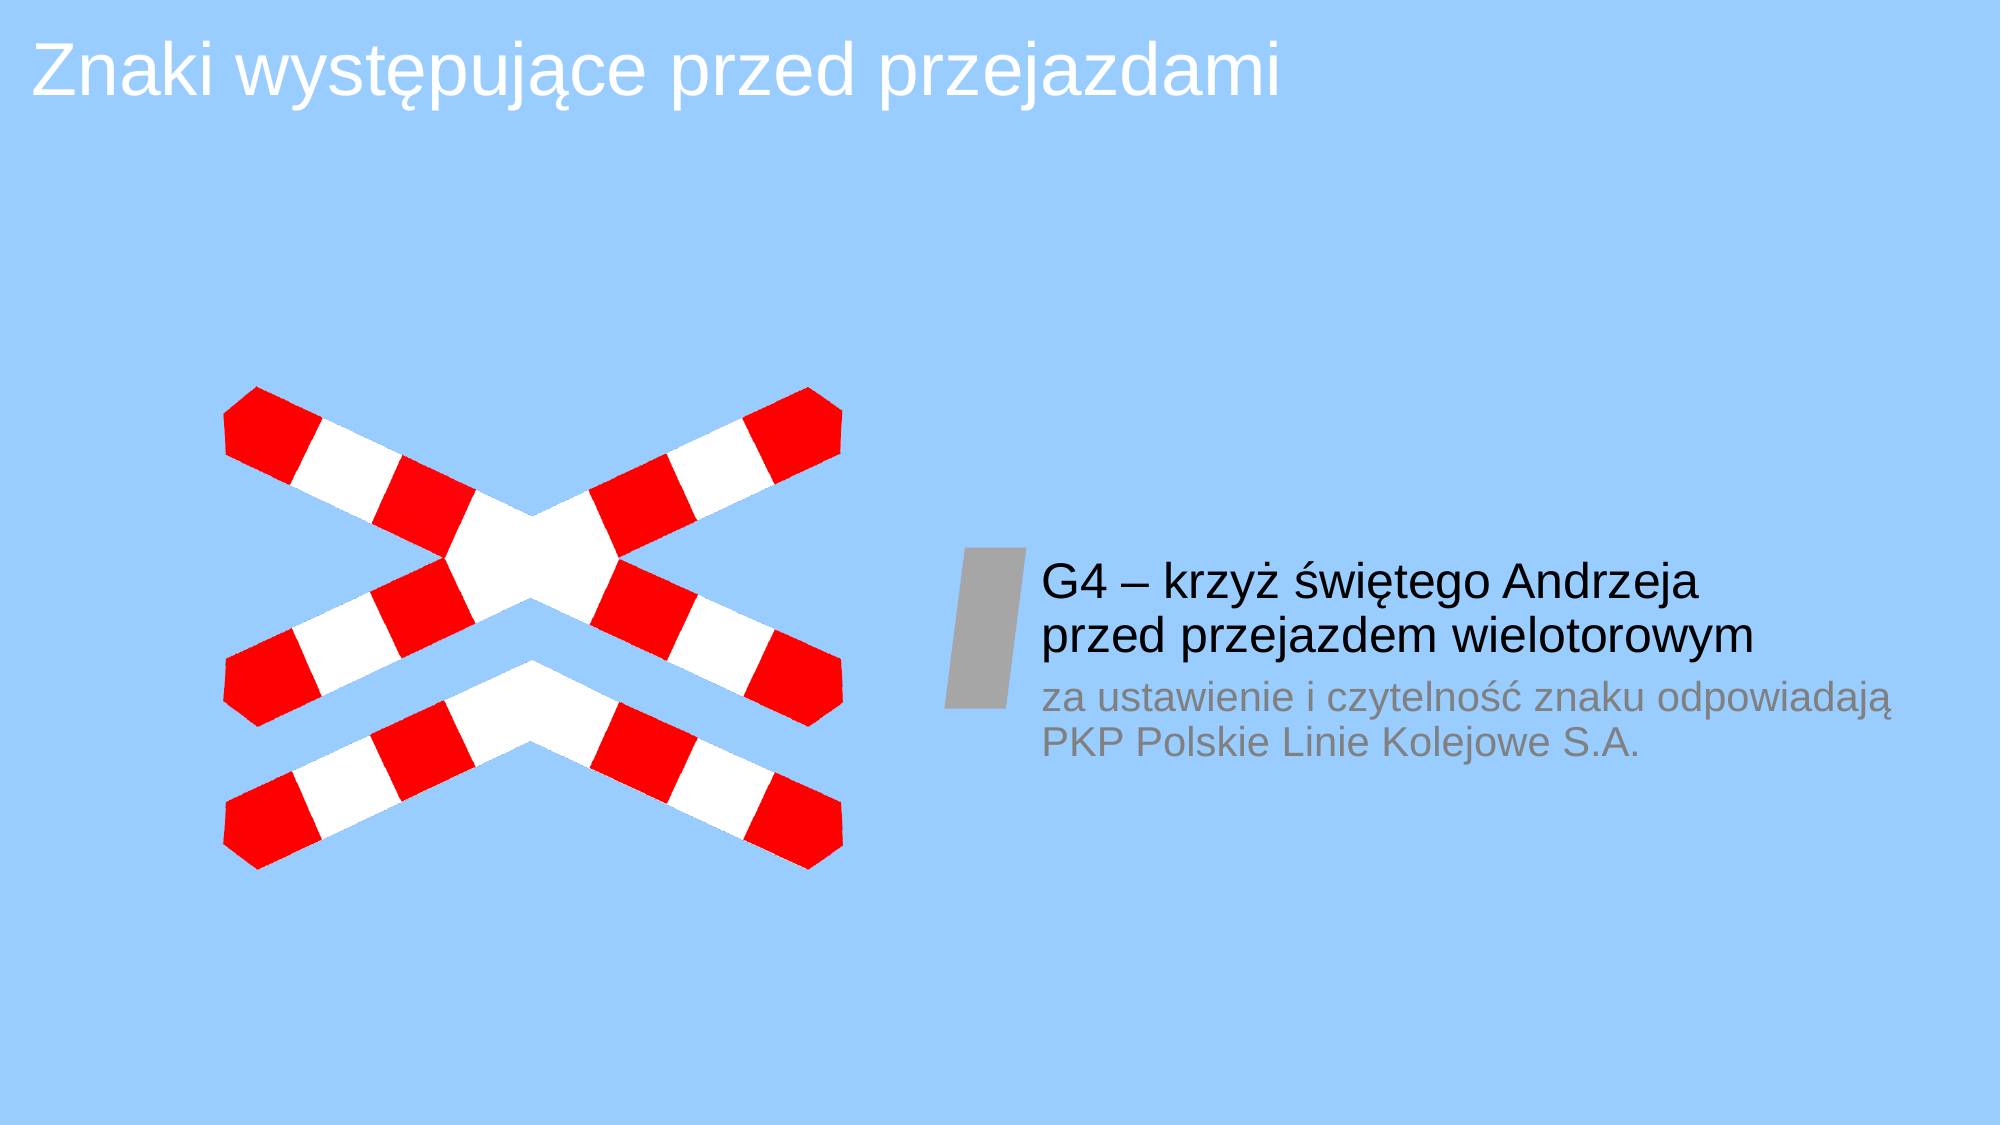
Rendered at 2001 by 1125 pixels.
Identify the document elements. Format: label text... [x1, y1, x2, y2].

picture [223, 386, 843, 870]
text_box [944, 547, 1026, 709]
text_box G4 – krzyż świętego Andrzeja przed przejazdem wielotorowym za ustawienie i czytelność znaku odpowiadają PKP Polskie Linie Kolejowe S.A. [1026, 547, 1958, 870]
title Znaki występujące przed przejazdami [17, 23, 1743, 78]
